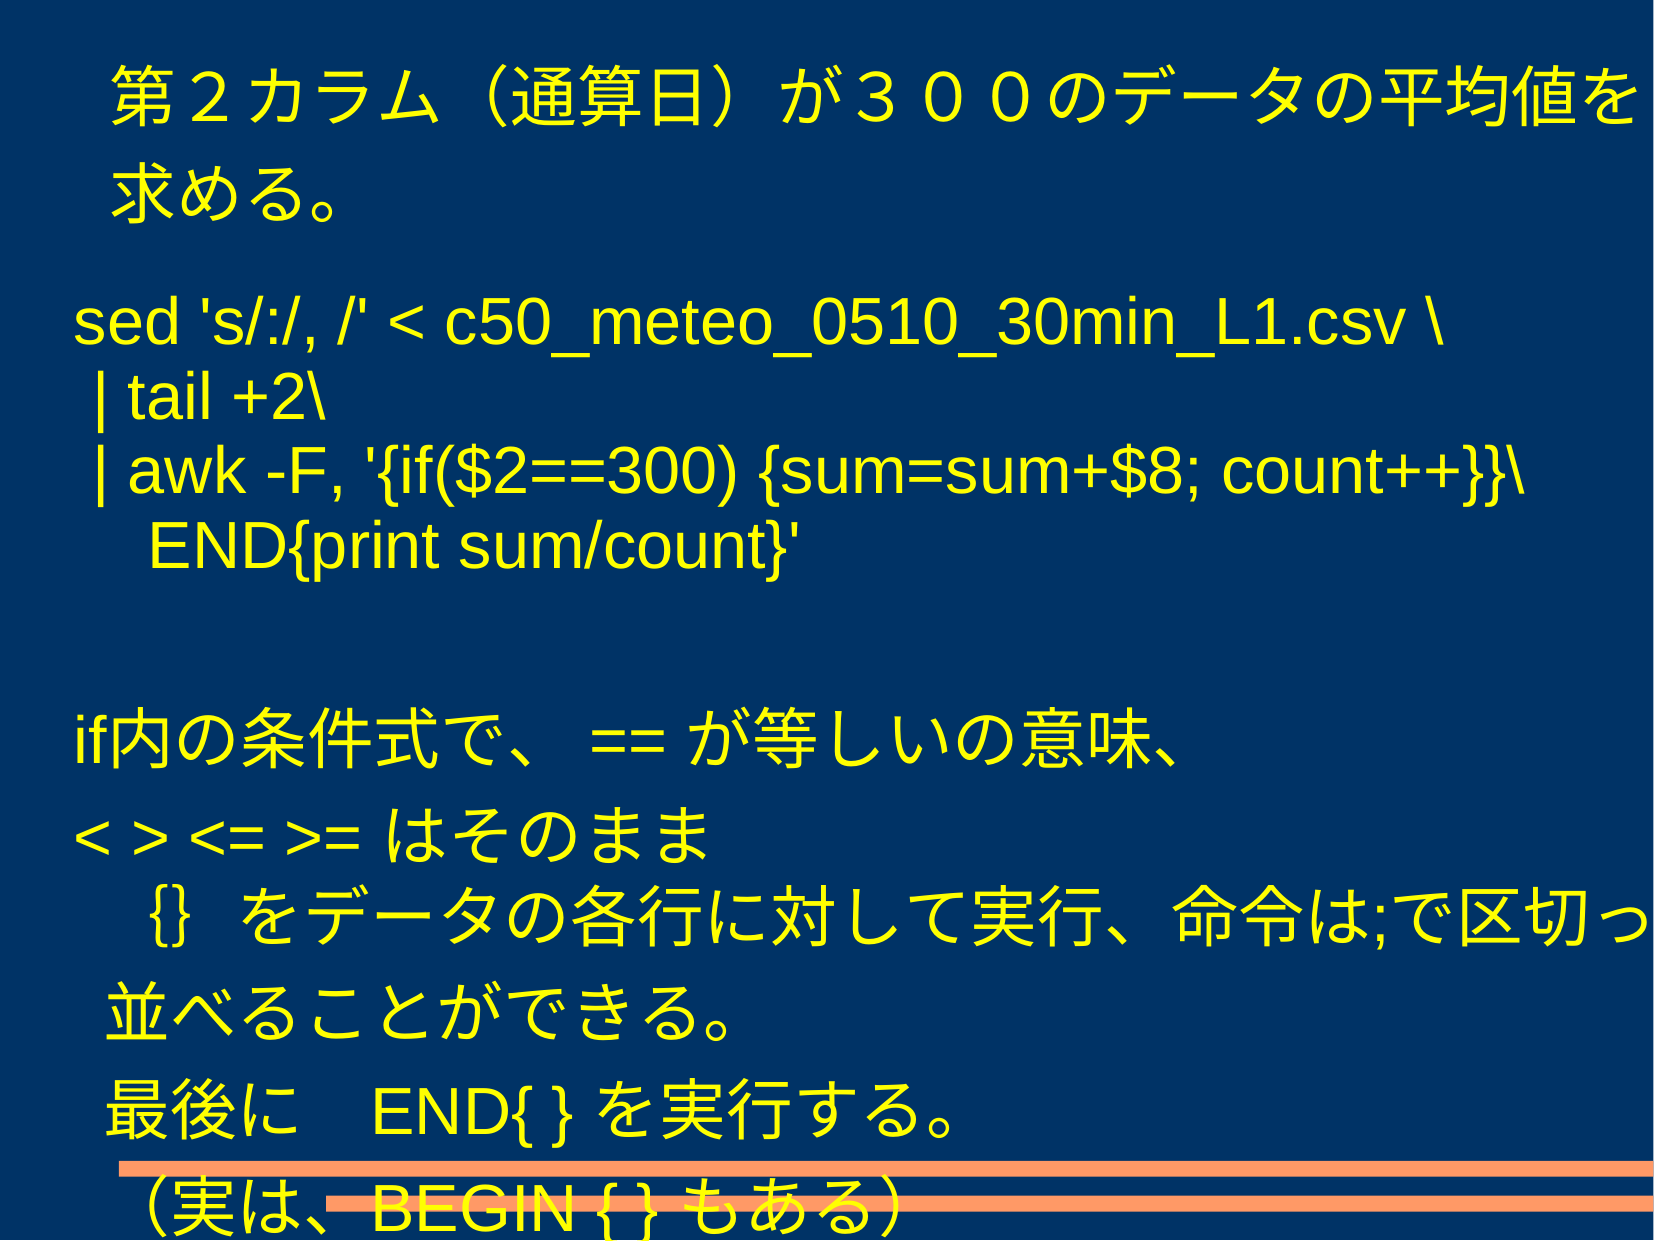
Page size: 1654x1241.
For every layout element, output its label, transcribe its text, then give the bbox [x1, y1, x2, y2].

text_box sed 's/:/, /' < c50_meteo_0510_30min_L1.csv \ | tail +2\ | awk -F, '{if($2==300) {sum=sum+$8; count++}}\ END{print sum/count}' [59, 276, 1542, 591]
text_box 第２カラム（通算日）が３００のデータの平均値を 求める。 [94, 37, 1453, 253]
text_box if内の条件式で、 == が等しいの意味、 < > <= >= はそのまま [59, 679, 1169, 844]
text_box ｛｝をデータの各行に対して実行、命令は;で区切って 並べることができる。 最後に END{ } を実行する。 （実は、BEGIN { } もある） [88, 856, 1567, 1163]
